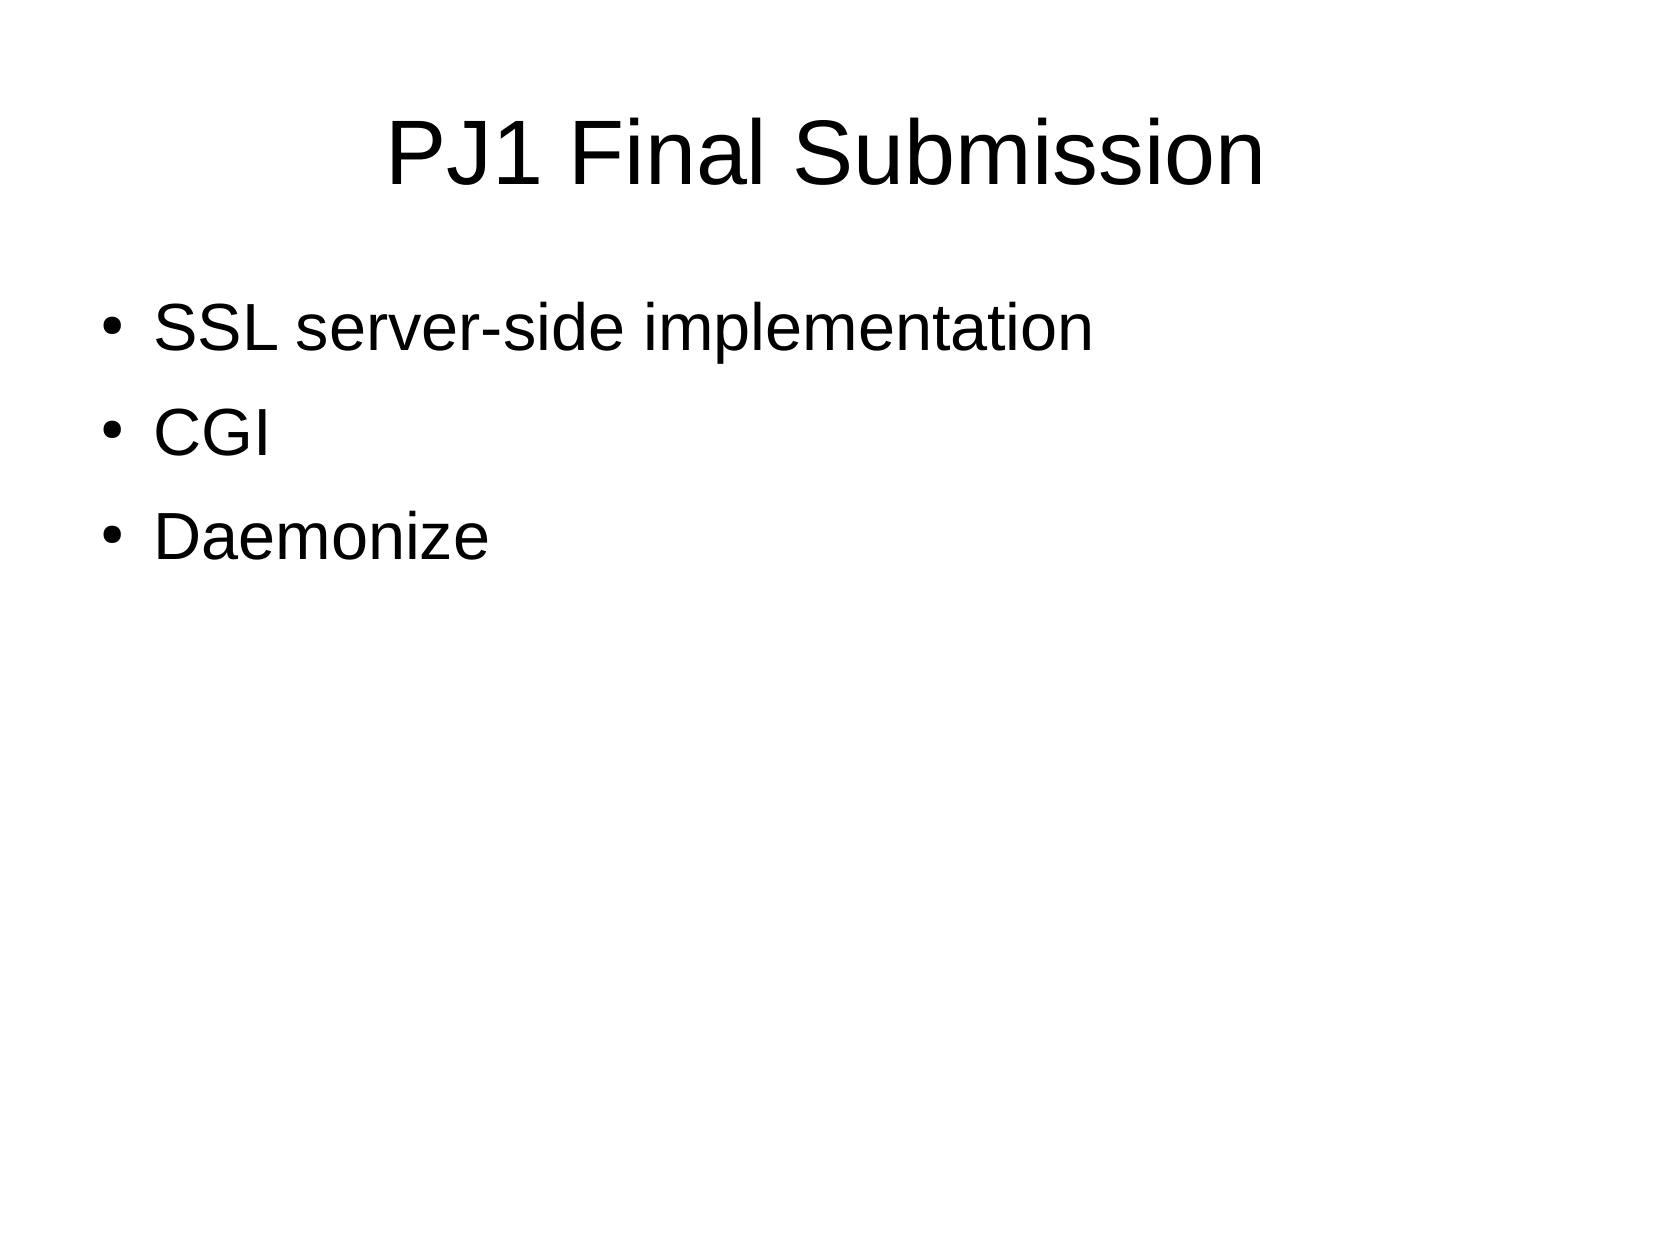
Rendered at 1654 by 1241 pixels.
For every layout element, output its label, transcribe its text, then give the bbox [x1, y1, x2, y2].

list SSL server-side implementation CGI Daemonize [82, 290, 1571, 1109]
title PJ1 Final Submission [82, 56, 1571, 250]
